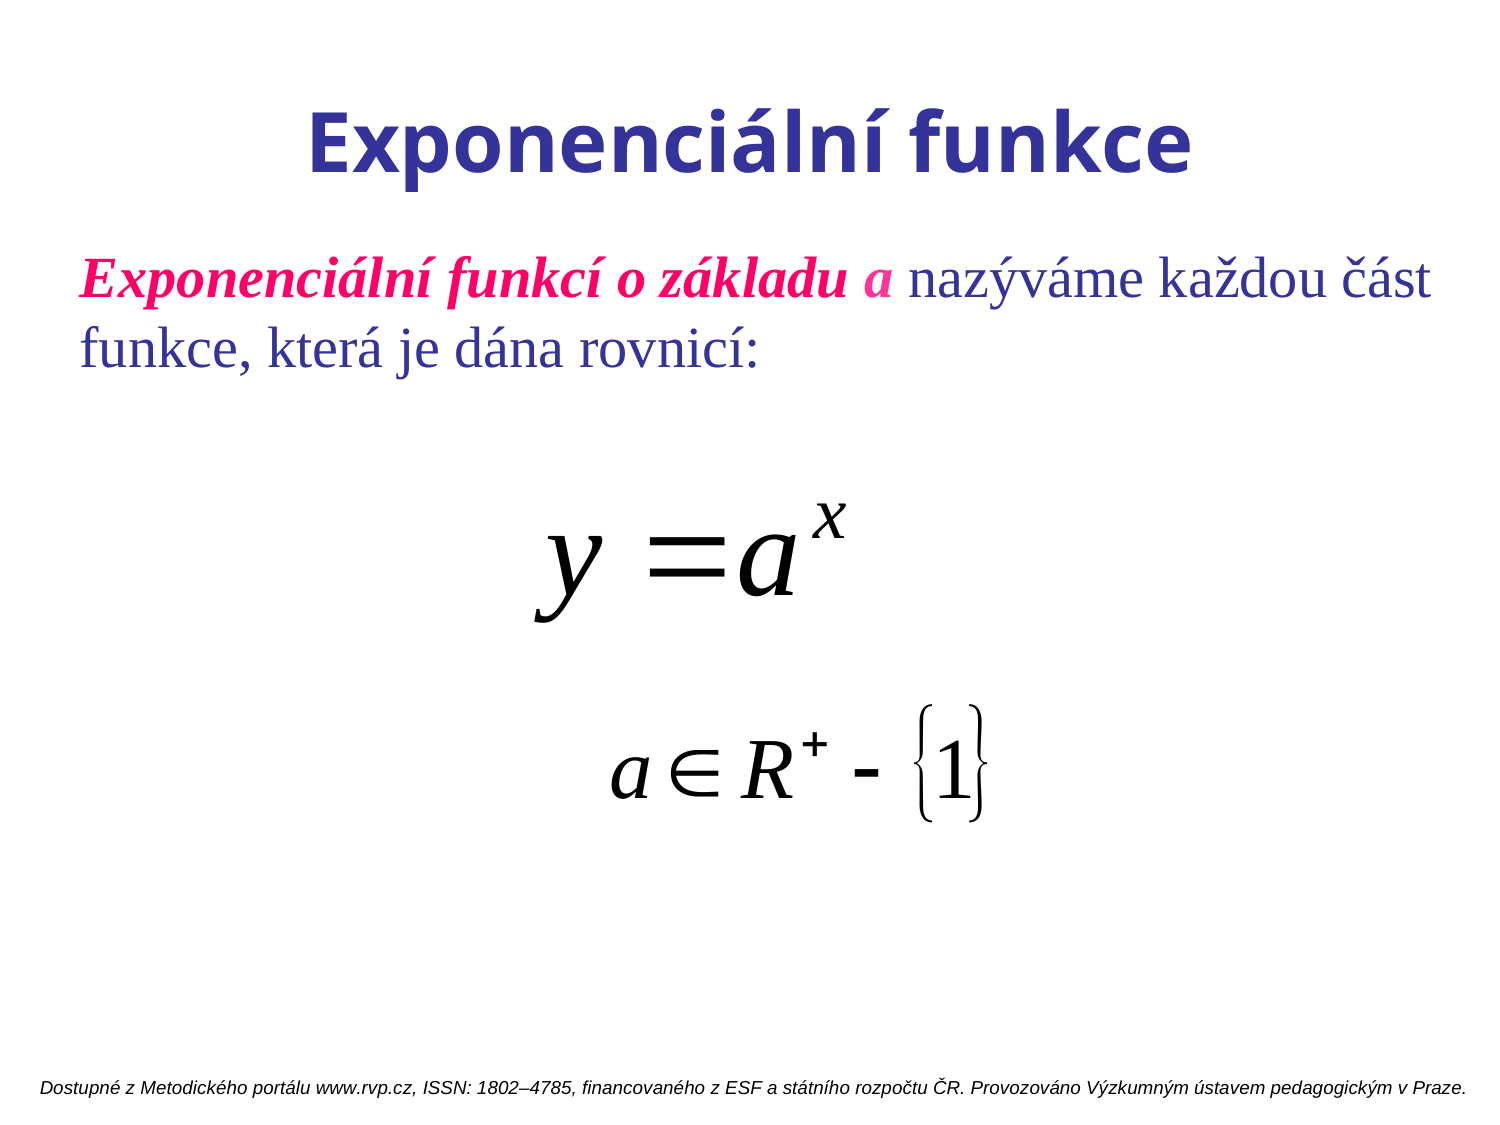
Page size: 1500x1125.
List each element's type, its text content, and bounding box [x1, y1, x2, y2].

text_box Dostupné z Metodického portálu www.rvp.cz, ISSN: 1802–4785, financovaného z ESF a státního rozpočtu ČR. Provozováno Výzkumným ústavem pedagogickým v Praze. [24, 1068, 1481, 1107]
chart [596, 704, 1009, 835]
chart [513, 456, 869, 650]
text_box Exponenciální funkce [75, 45, 1426, 231]
text_box Exponenciální funkcí o základu a nazýváme každou část funkce, která je dána rovnicí: [64, 231, 1483, 388]
